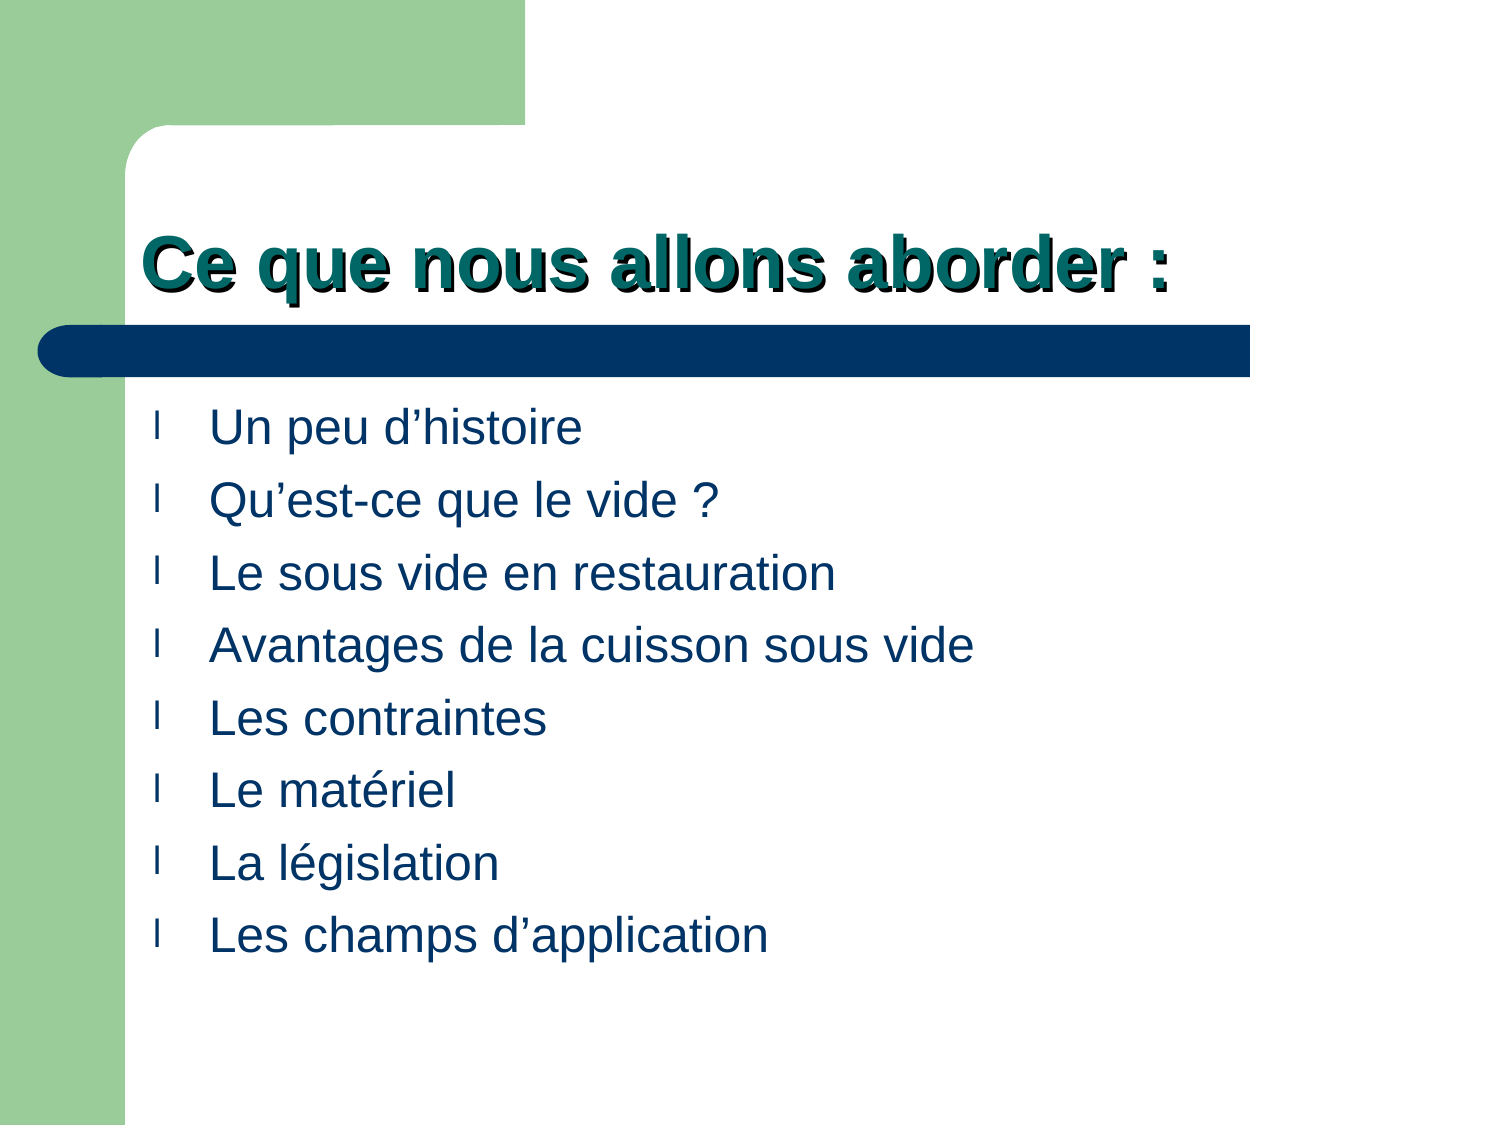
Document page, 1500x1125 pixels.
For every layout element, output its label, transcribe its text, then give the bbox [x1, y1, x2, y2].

title Ce que nous allons aborder : [125, 125, 1426, 313]
list Un peu d’histoire Qu’est-ce que le vide ? Le sous vide en restauration Avantages de la cuisson sous vide Les contraintes Le matériel La législation Les champs d’application [137, 387, 1400, 999]
